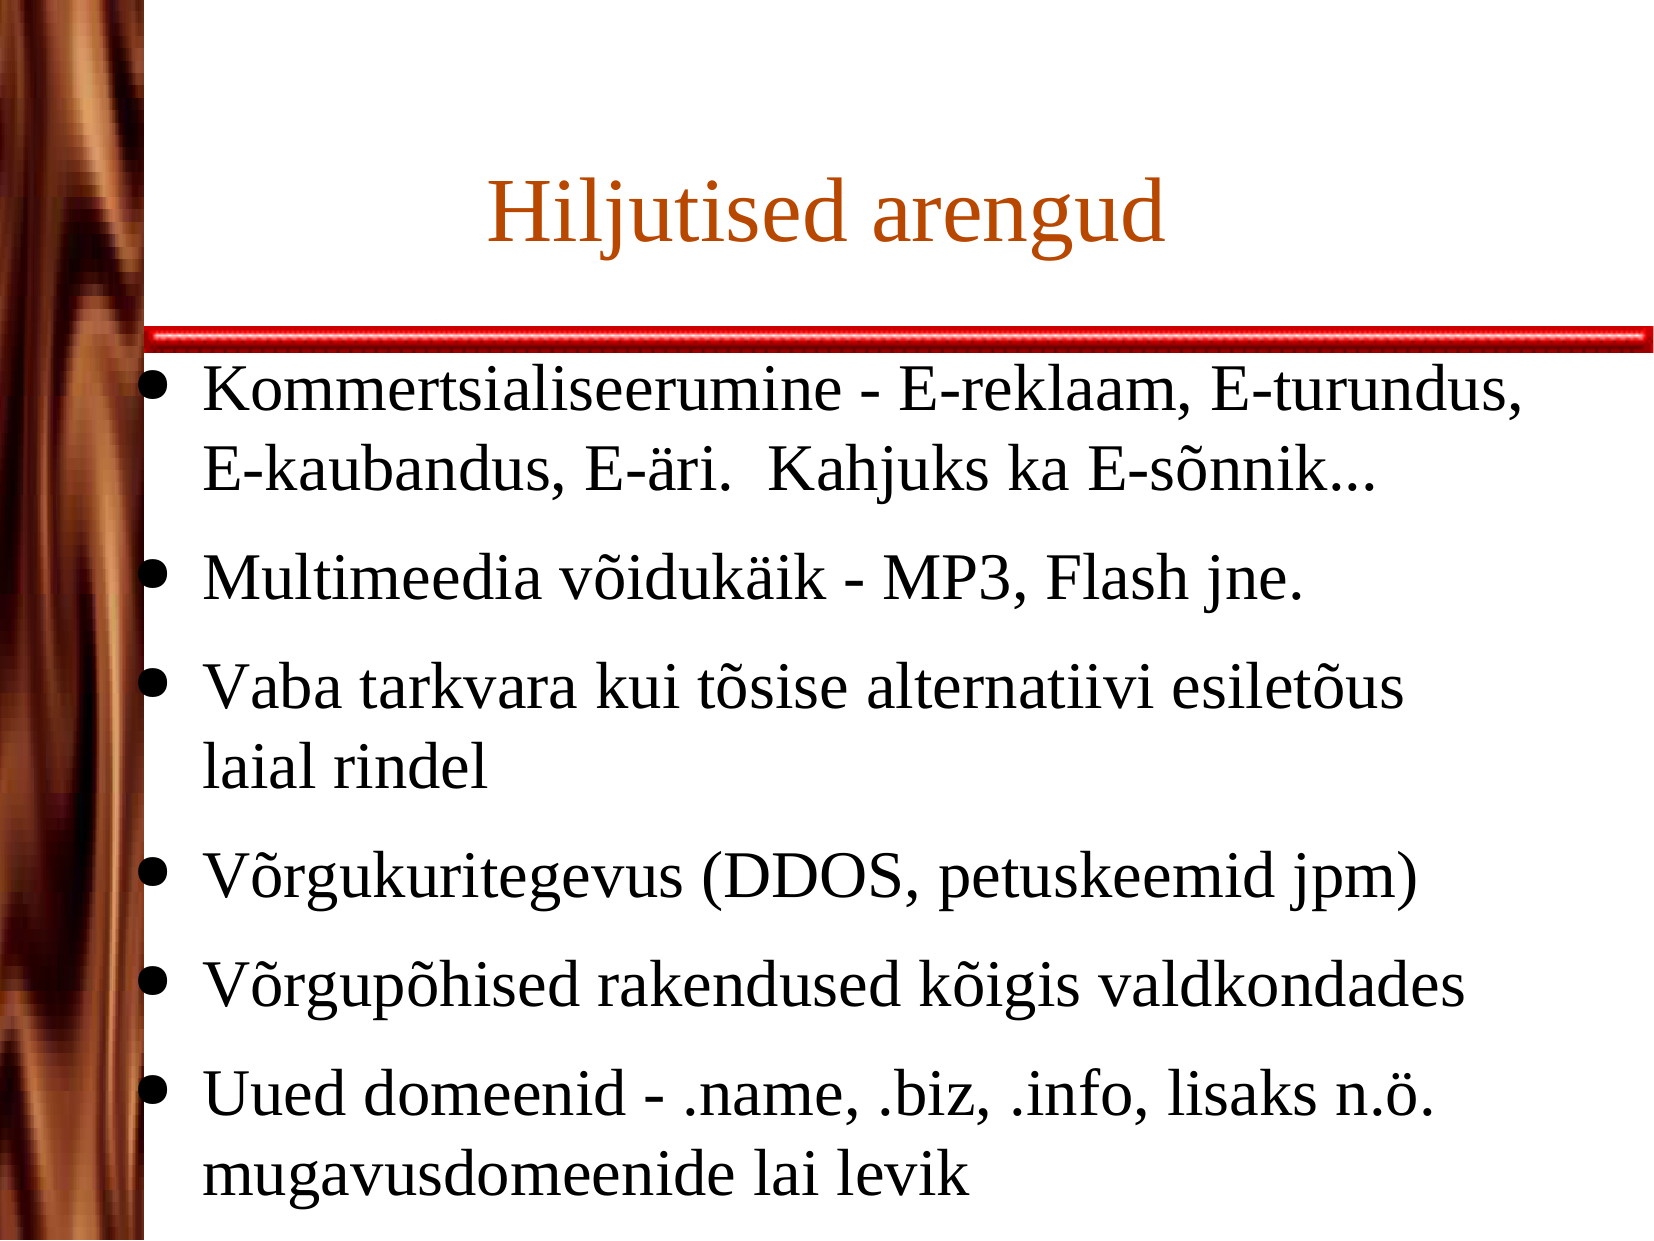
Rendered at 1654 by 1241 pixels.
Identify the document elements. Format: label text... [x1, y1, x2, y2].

picture [0, 0, 1654, 1240]
list Kommertsialiseerumine - E-reklaam, E-turundus, E-kaubandus, E-äri. Kahjuks ka E-sõnnik... Multimeedia võidukäik - MP3, Flash jne. Vaba tarkvara kui tõsise alternatiivi esiletõus laial rindel Võrgukuritegevus (DDOS, petuskeemid jpm) Võrgupõhised rakendused kõigis valdkondades Uued domeenid - .name, .biz, .info, lisaks n.ö. mugavusdomeenide lai levik [121, 344, 1533, 1241]
title Hiljutised arengud [121, 100, 1533, 312]
